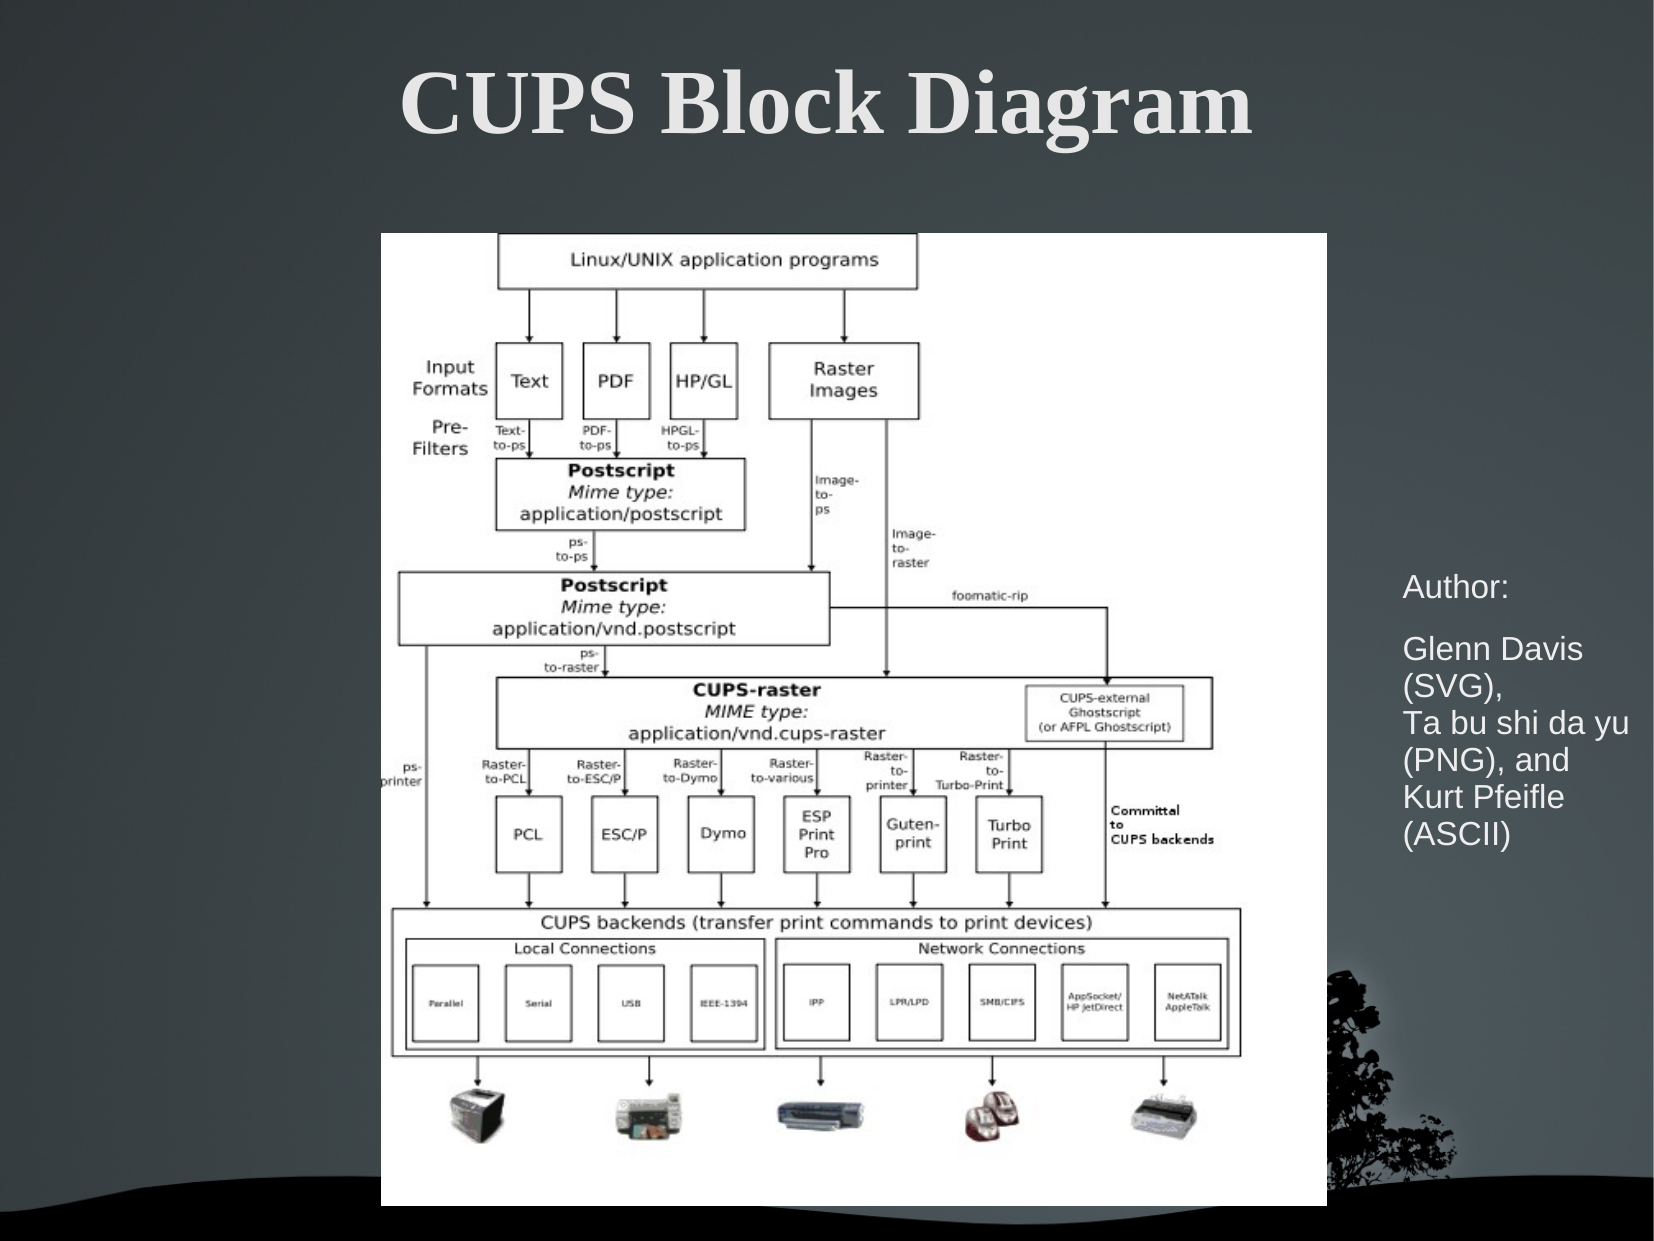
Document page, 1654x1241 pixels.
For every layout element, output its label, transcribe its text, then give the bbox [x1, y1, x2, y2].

title CUPS Block Diagram [82, 33, 1571, 273]
picture [0, 0, 1654, 1241]
text_box Author: Glenn Davis (SVG), Ta bu shi da yu (PNG), and Kurt Pfeifle (ASCII) [1387, 561, 1654, 922]
